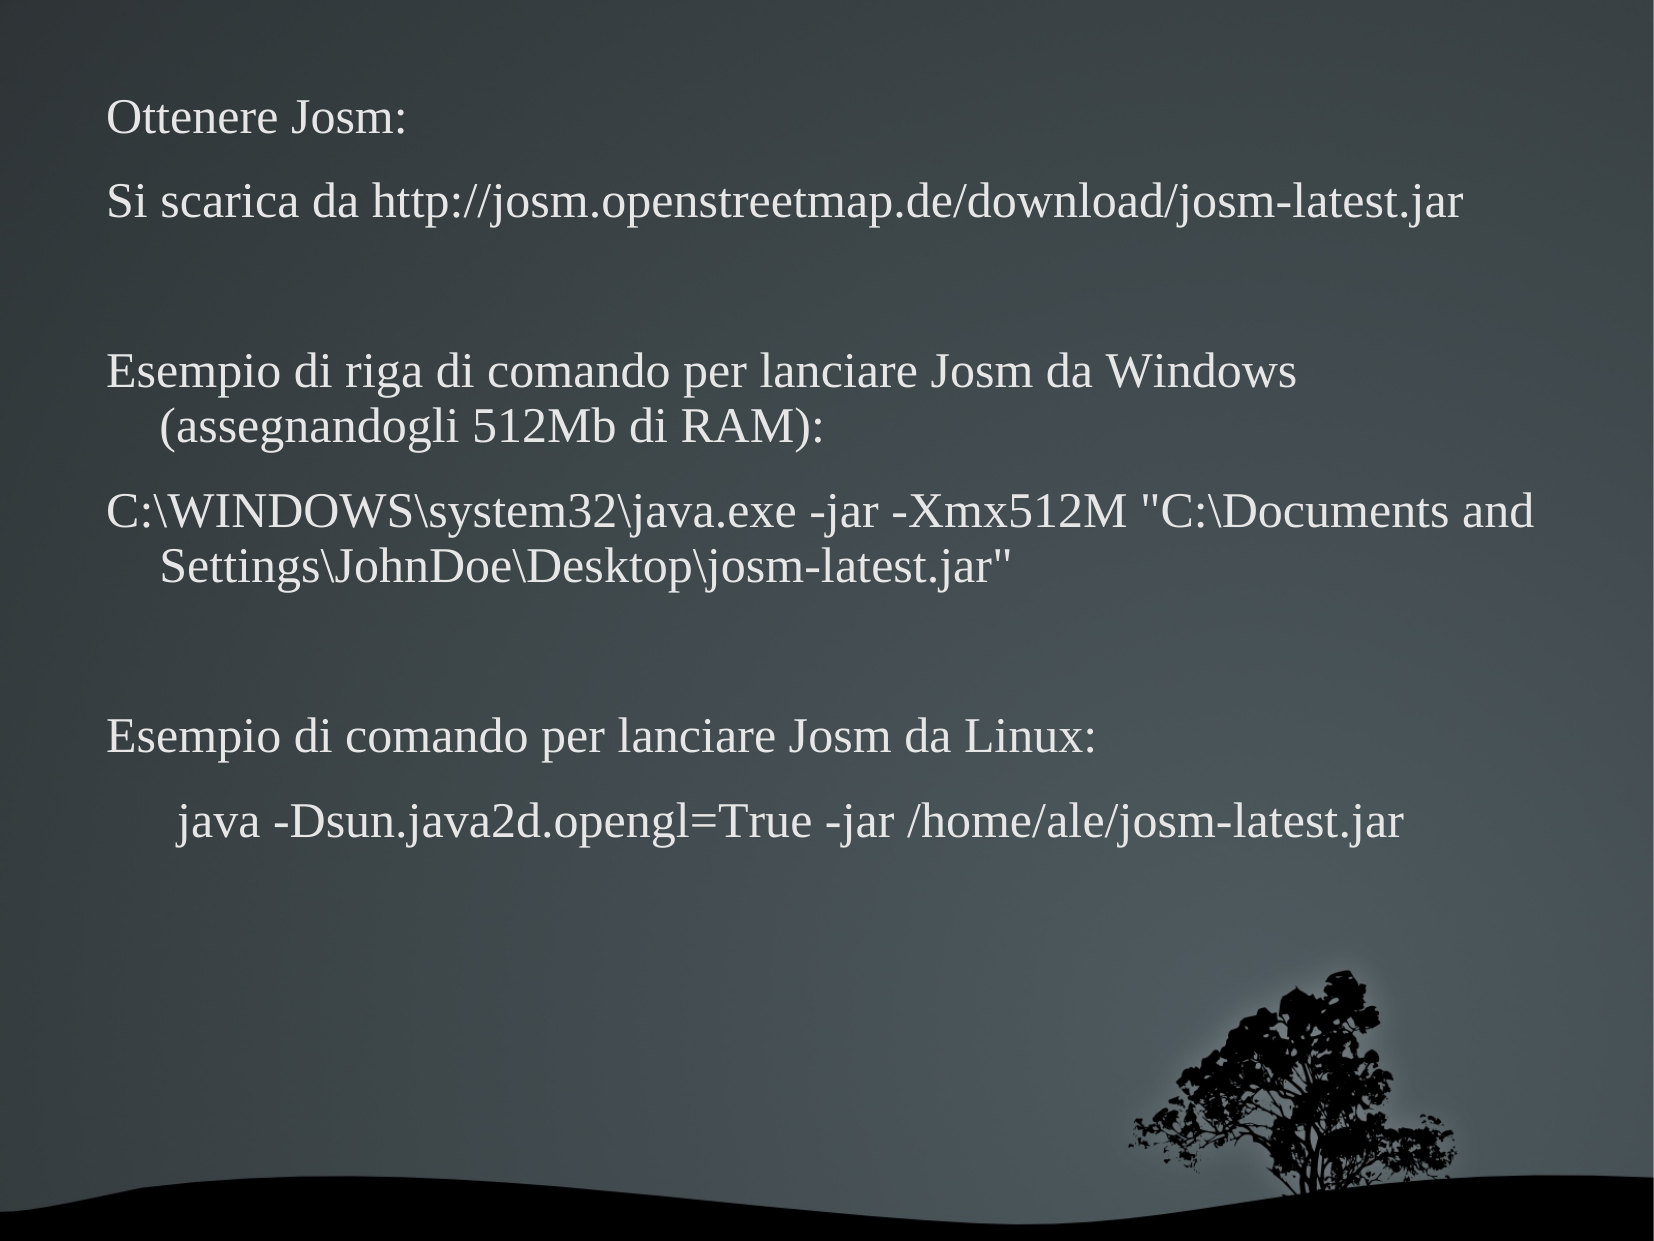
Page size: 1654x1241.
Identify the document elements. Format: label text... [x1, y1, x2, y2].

list Ottenere Josm: Si scarica da http://josm.openstreetmap.de/download/josm-latest.jar Esempio di riga di comando per lanciare Josm da Windows (assegnandogli 512Mb di RAM): C:\WINDOWS\system32\java.exe -jar -Xmx512M "C:\Documents and Settings\JohnDoe\Desktop\josm-latest.jar" Esempio di comando per lanciare Josm da Linux: java -Dsun.java2d.opengl=True -jar /home/ale/josm-latest.jar [88, 88, 1577, 893]
picture [0, 0, 1654, 1241]
